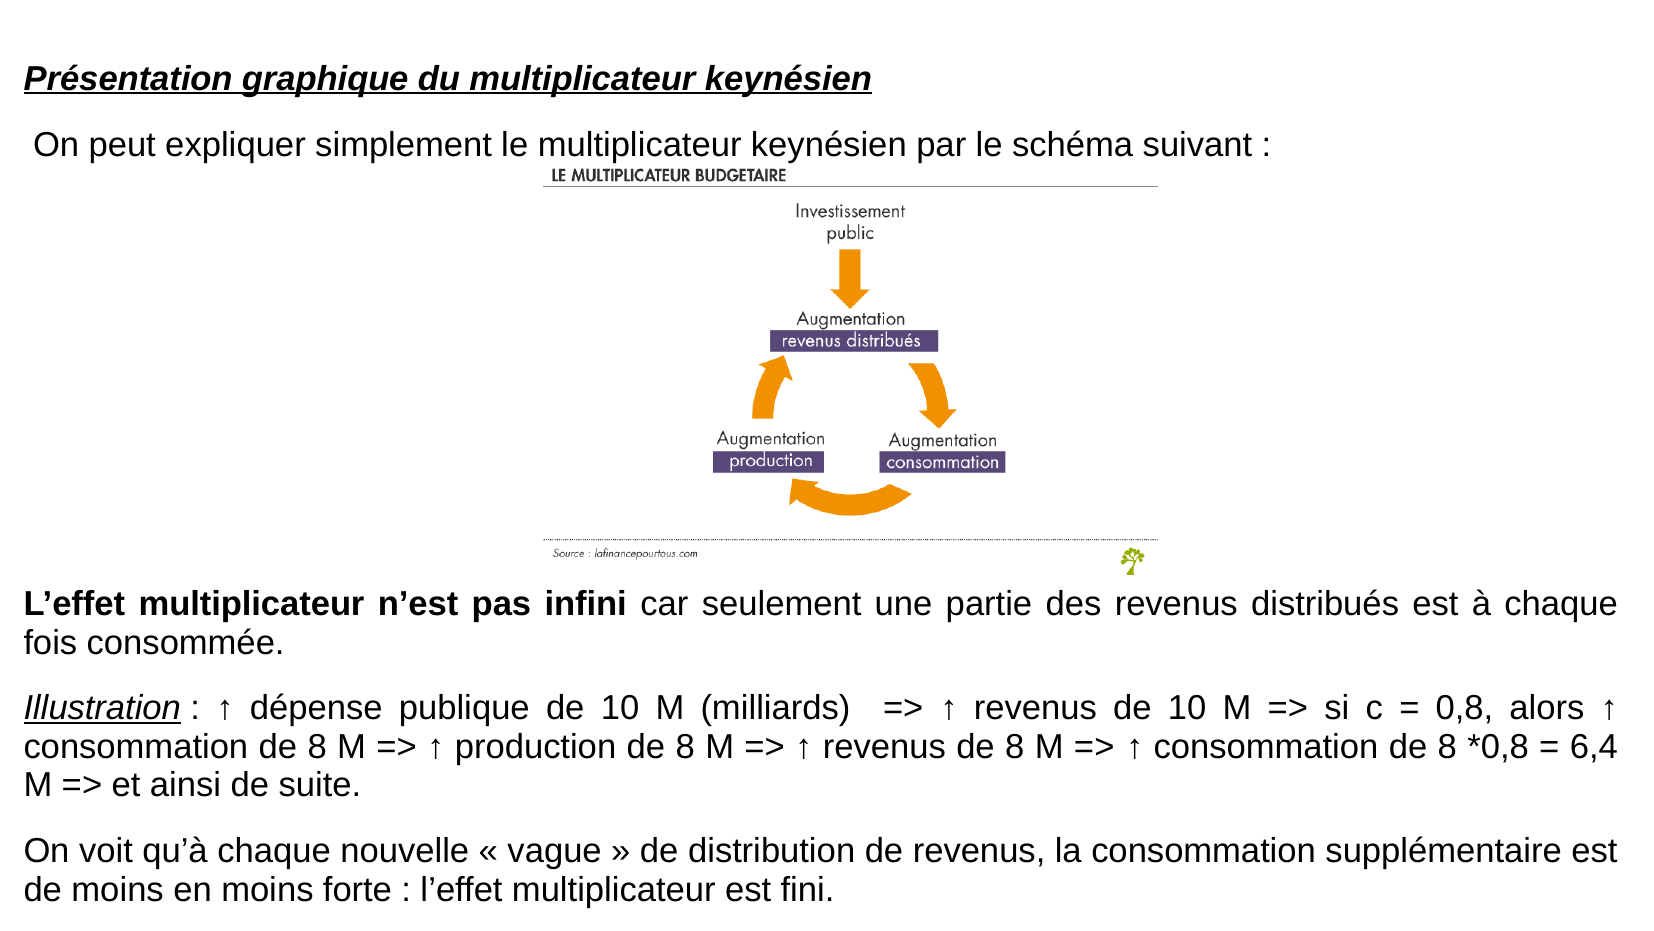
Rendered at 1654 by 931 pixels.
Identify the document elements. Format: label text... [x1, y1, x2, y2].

list Présentation graphique du multiplicateur keynésien On peut expliquer simplement le multiplicateur keynésien par le schéma suivant : L’effet multiplicateur n’est pas infini car seulement une partie des revenus distribués est à chaque fois consommée. Illustration : ↑ dépense publique de 10 M (milliards) => ↑ revenus de 10 M => si c = 0,8, alors ↑ consommation de 8 M => ↑ production de 8 M => ↑ revenus de 8 M => ↑ consommation de 8 *0,8 = 6,4 M => et ainsi de suite. On voit qu’à chaque nouvelle « vague » de distribution de revenus, la consommation supplémentaire est de moins en moins forte : l’effet multiplicateur est fini. [23, 59, 1619, 910]
chart [768, 435, 887, 495]
picture [543, 165, 1158, 575]
